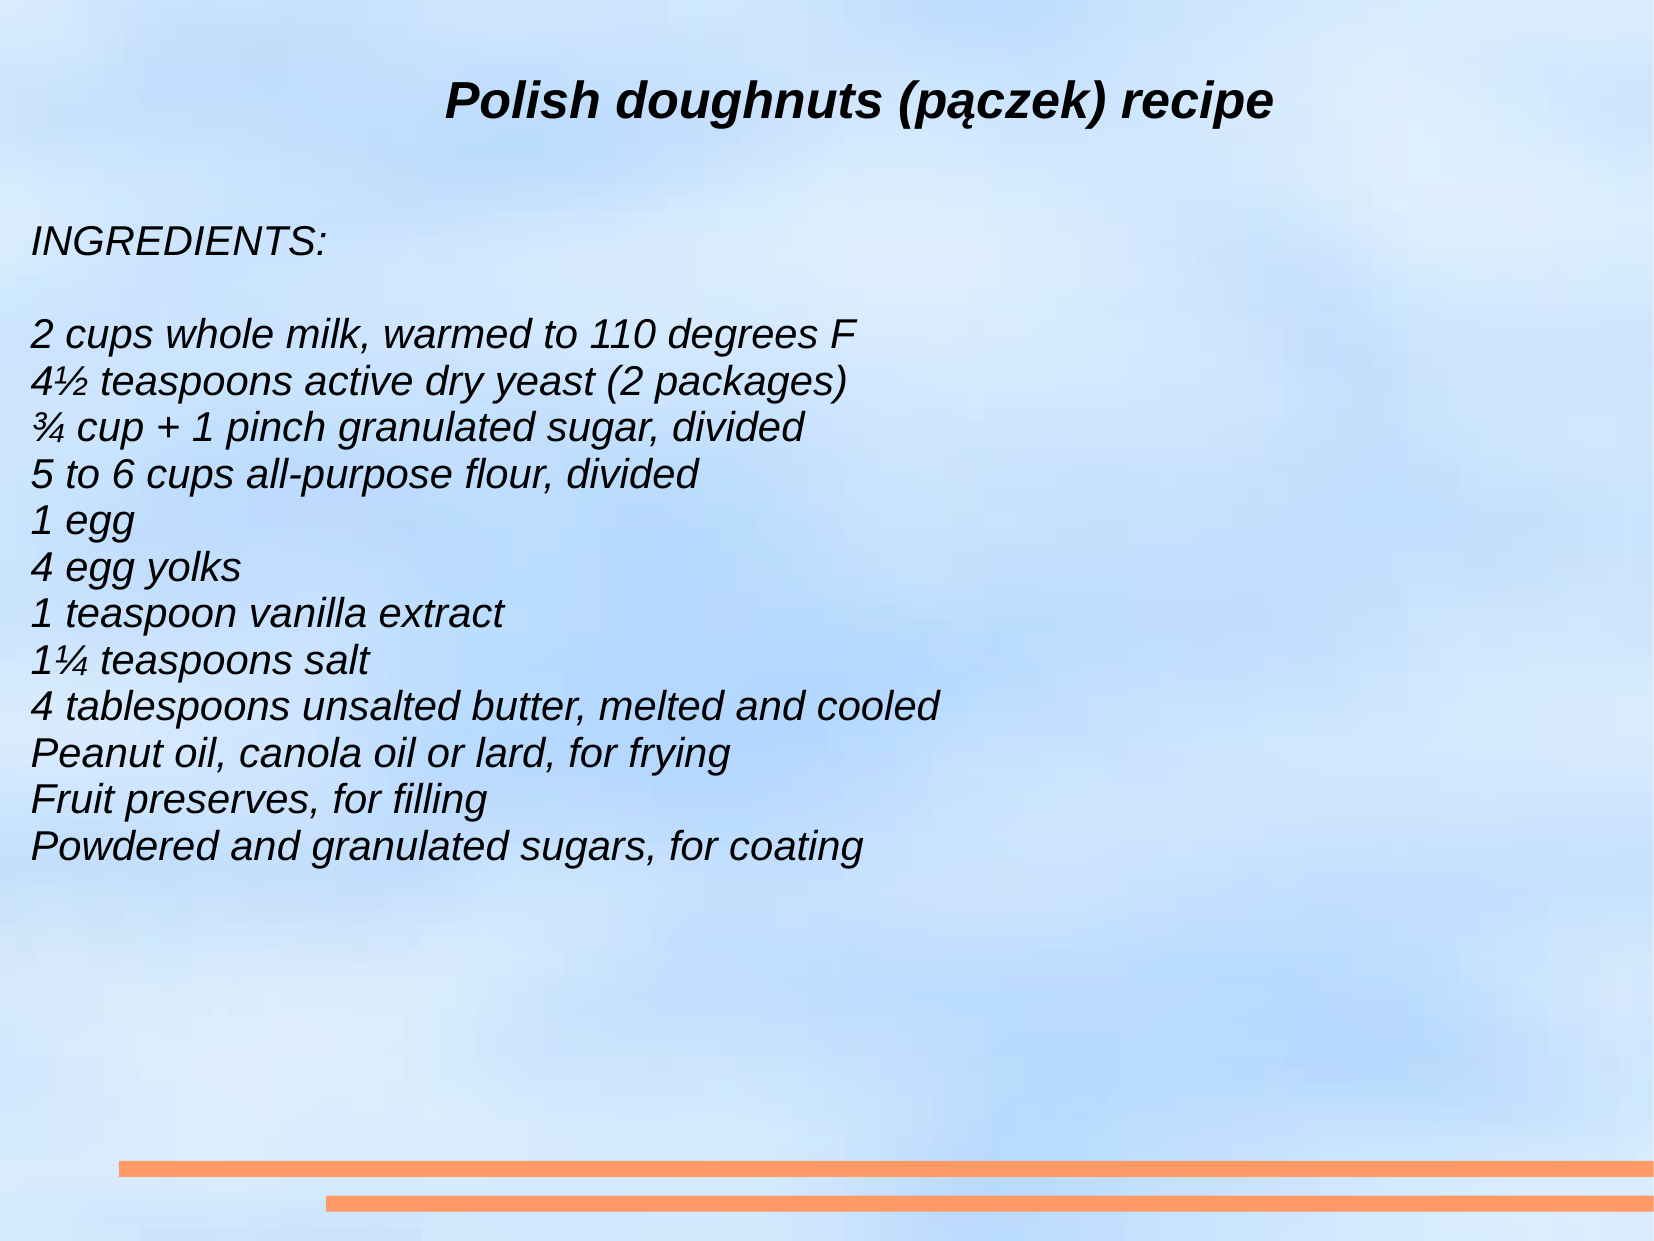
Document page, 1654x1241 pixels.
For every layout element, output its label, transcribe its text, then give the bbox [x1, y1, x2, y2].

text_box INGREDIENTS: 2 cups whole milk, warmed to 110 degrees F 4½ teaspoons active dry yeast (2 packages) ¾ cup + 1 pinch granulated sugar, divided 5 to 6 cups all-purpose flour, divided 1 egg 4 egg yolks 1 teaspoon vanilla extract 1¼ teaspoons salt 4 tablespoons unsalted butter, melted and cooled Peanut oil, canola oil or lard, for frying Fruit preserves, for filling Powdered and granulated sugars, for coating [15, 210, 1654, 1241]
title Polish doughnuts (pączek) recipe [223, 22, 1497, 179]
picture [0, 0, 1654, 1241]
